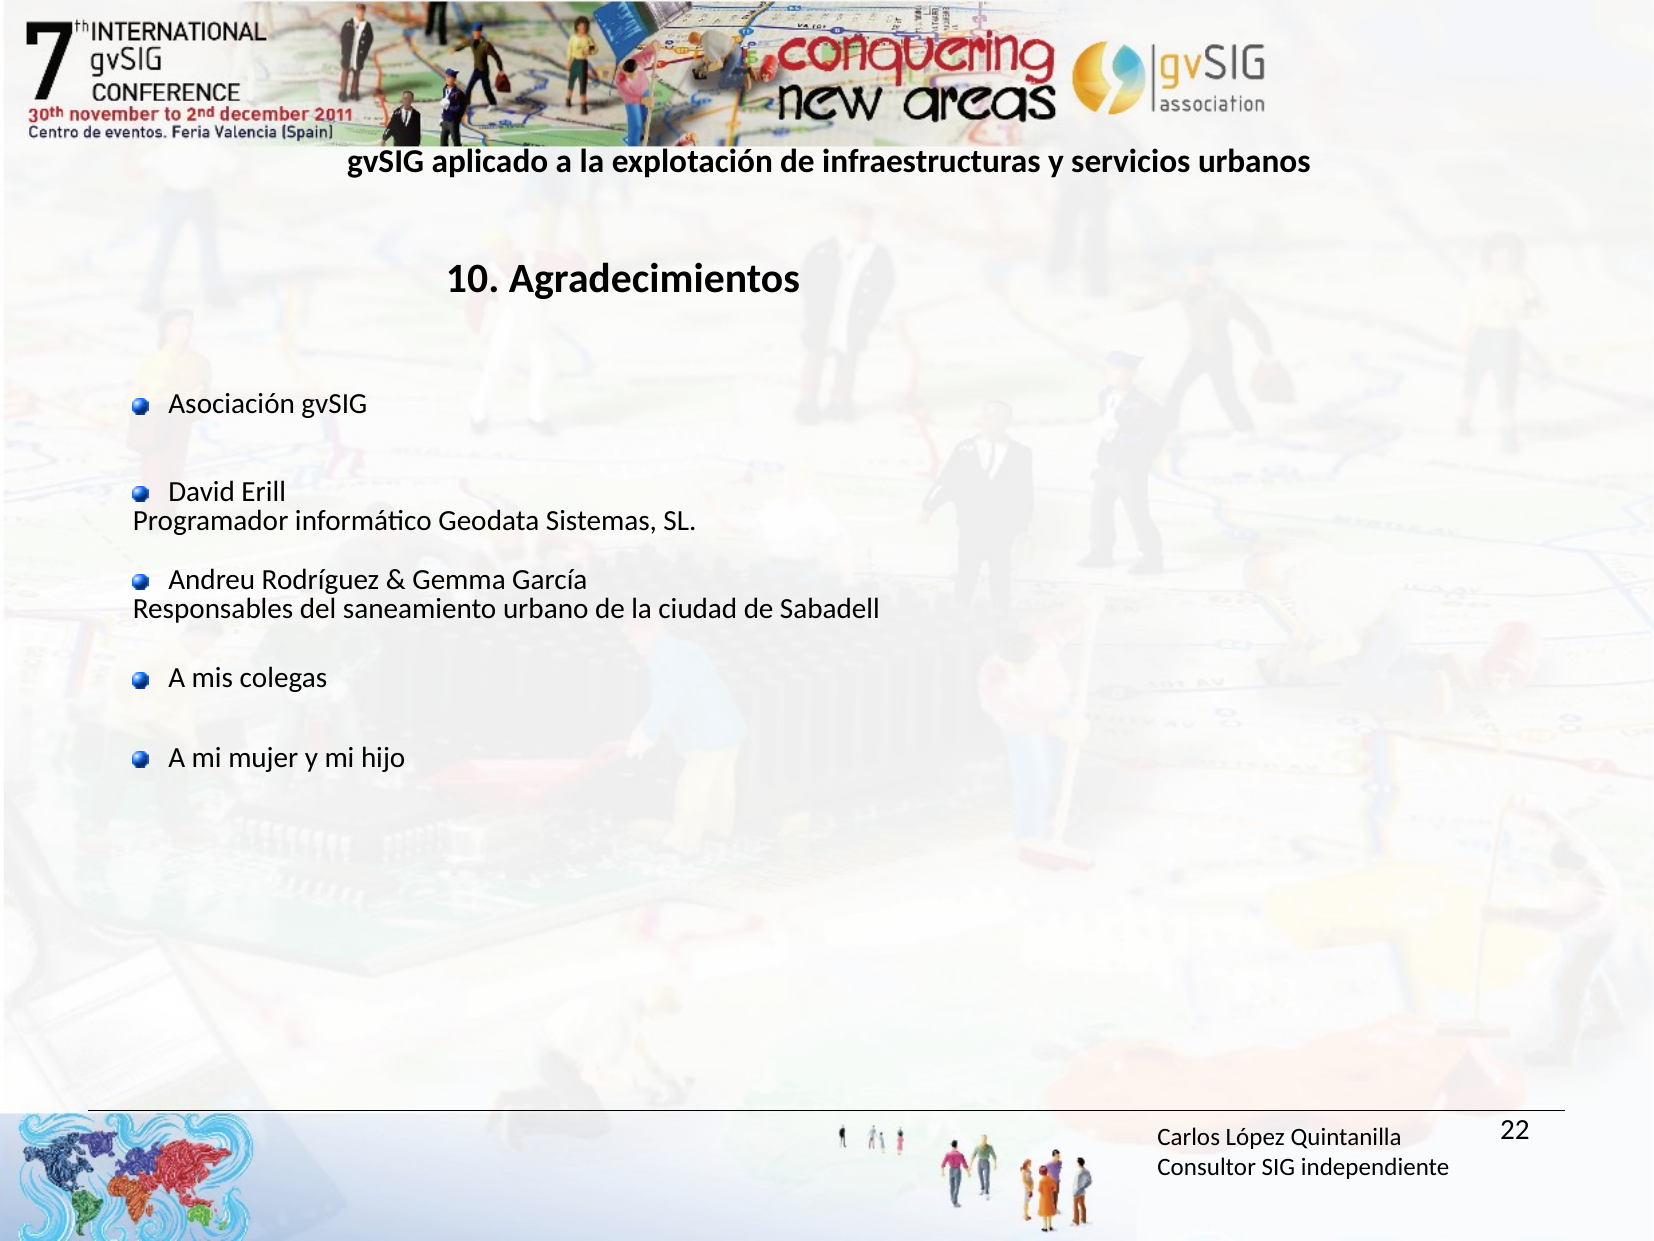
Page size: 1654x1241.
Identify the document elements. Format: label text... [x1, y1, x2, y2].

text_box <number> [1485, 1110, 1638, 1161]
title Carlos López Quintanilla Consultor SIG independiente [1142, 1112, 1527, 1203]
title gvSIG aplicado a la explotación de infraestructuras y servicios urbanos [76, 131, 1583, 187]
picture [0, 0, 1654, 1241]
text_box 10. Agradecimientos [431, 253, 1111, 320]
text_box Asociación gvSIG David Erill Programador informático Geodata Sistemas, SL. Andreu Rodríguez & Gemma García Responsables del saneamiento urbano de la ciudad de Sabadell A mis colegas A mi mujer y mi hijo [118, 354, 1536, 966]
